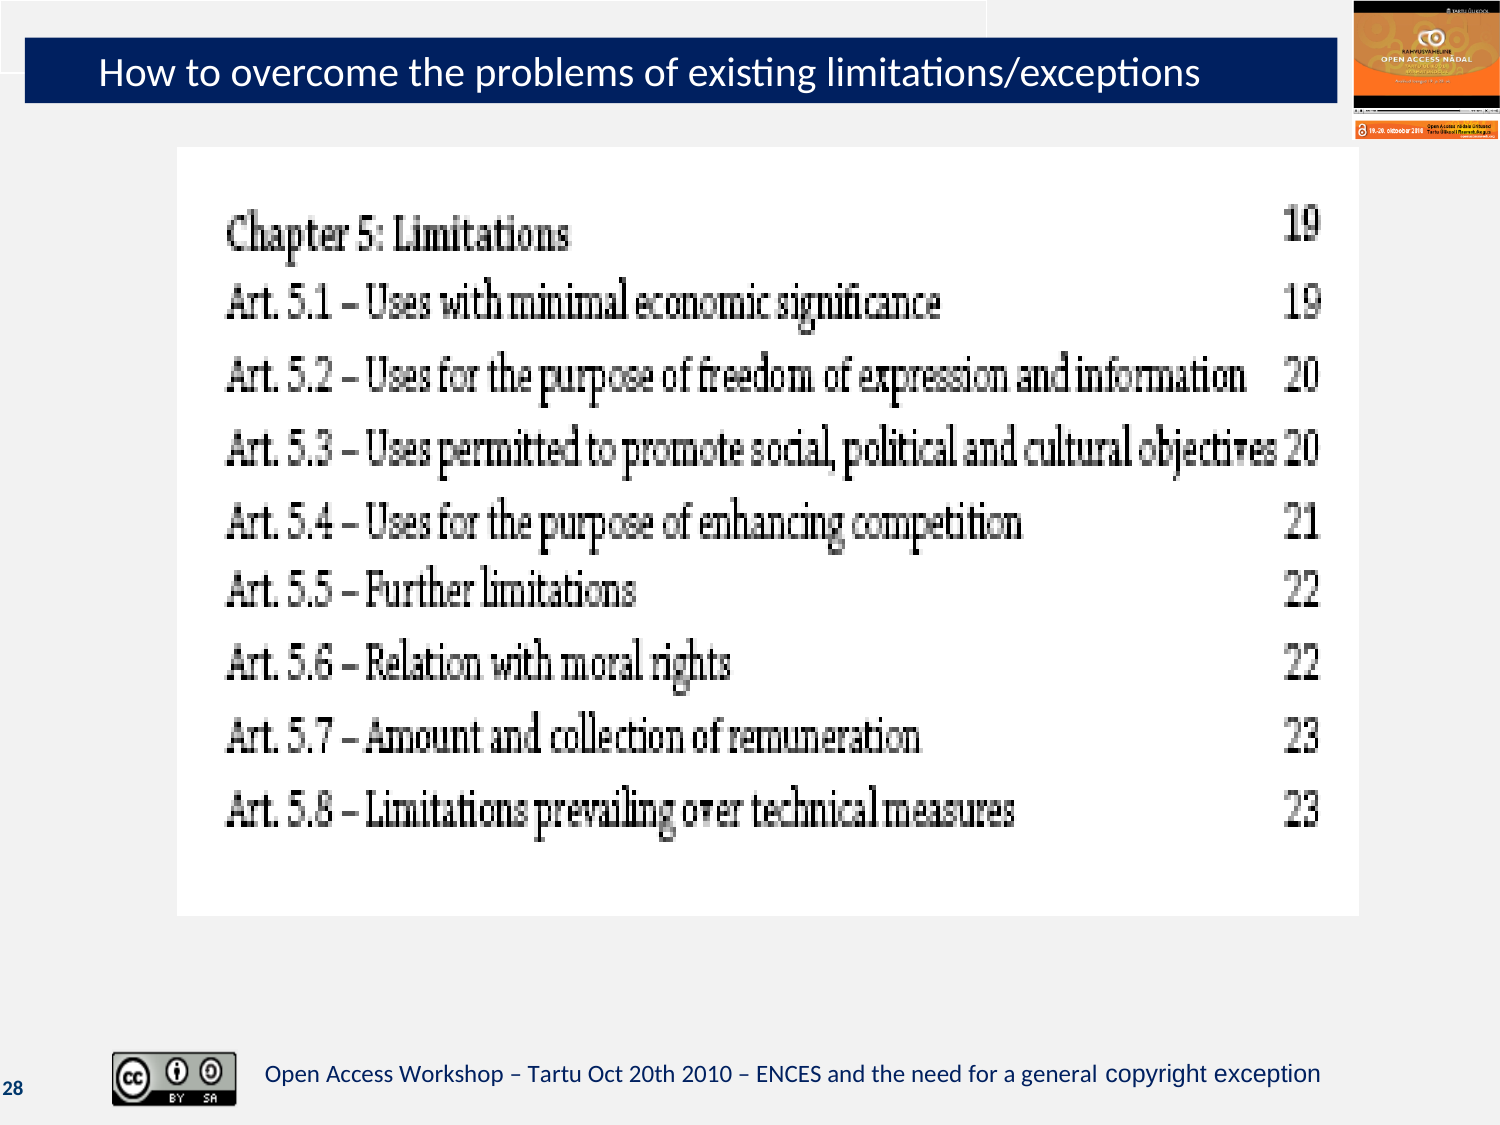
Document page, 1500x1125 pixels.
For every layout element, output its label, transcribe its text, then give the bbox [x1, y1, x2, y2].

text_box How to overcome the problems of existing limitations/exceptions [24, 37, 1338, 104]
picture [177, 147, 1359, 916]
